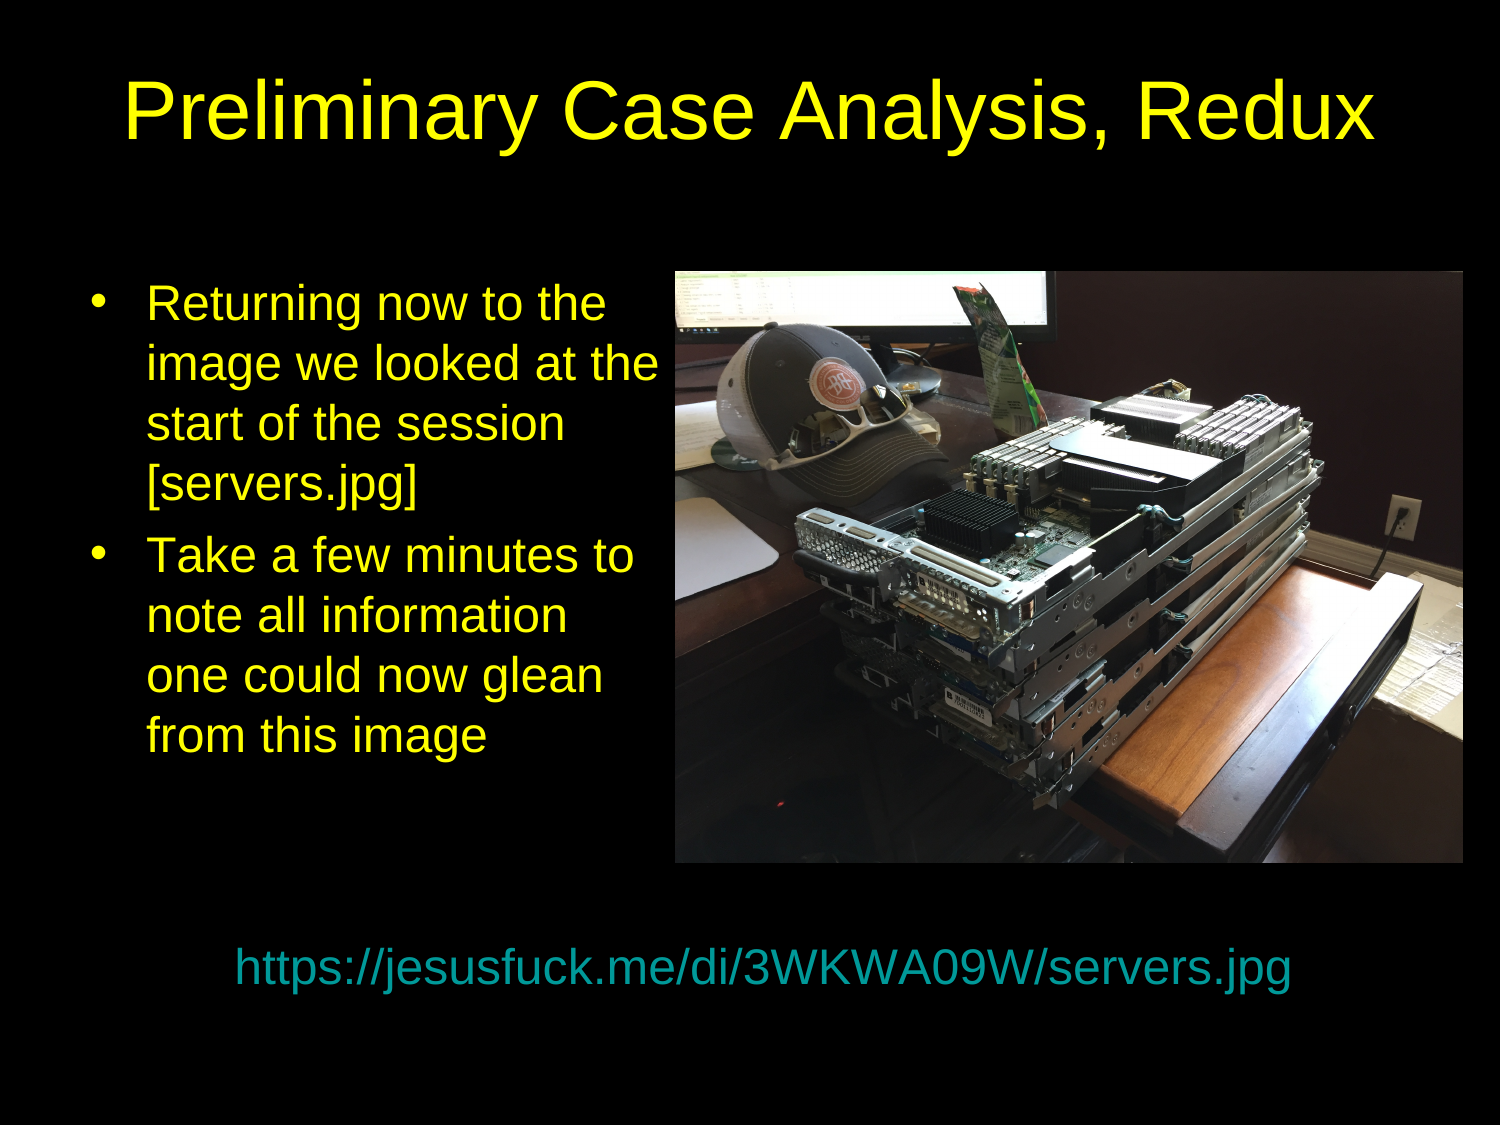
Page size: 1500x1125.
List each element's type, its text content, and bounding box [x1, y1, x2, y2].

list Returning now to the image we looked at the start of the session [servers.jpg] Take a few minutes to note all information one could now glean from this image [75, 262, 676, 1006]
text_box https://jesusfuck.me/di/3WKWA09W/servers.jpg [219, 927, 1309, 1003]
title Preliminary Case Analysis, Redux [75, 12, 1426, 201]
picture [675, 271, 1463, 863]
